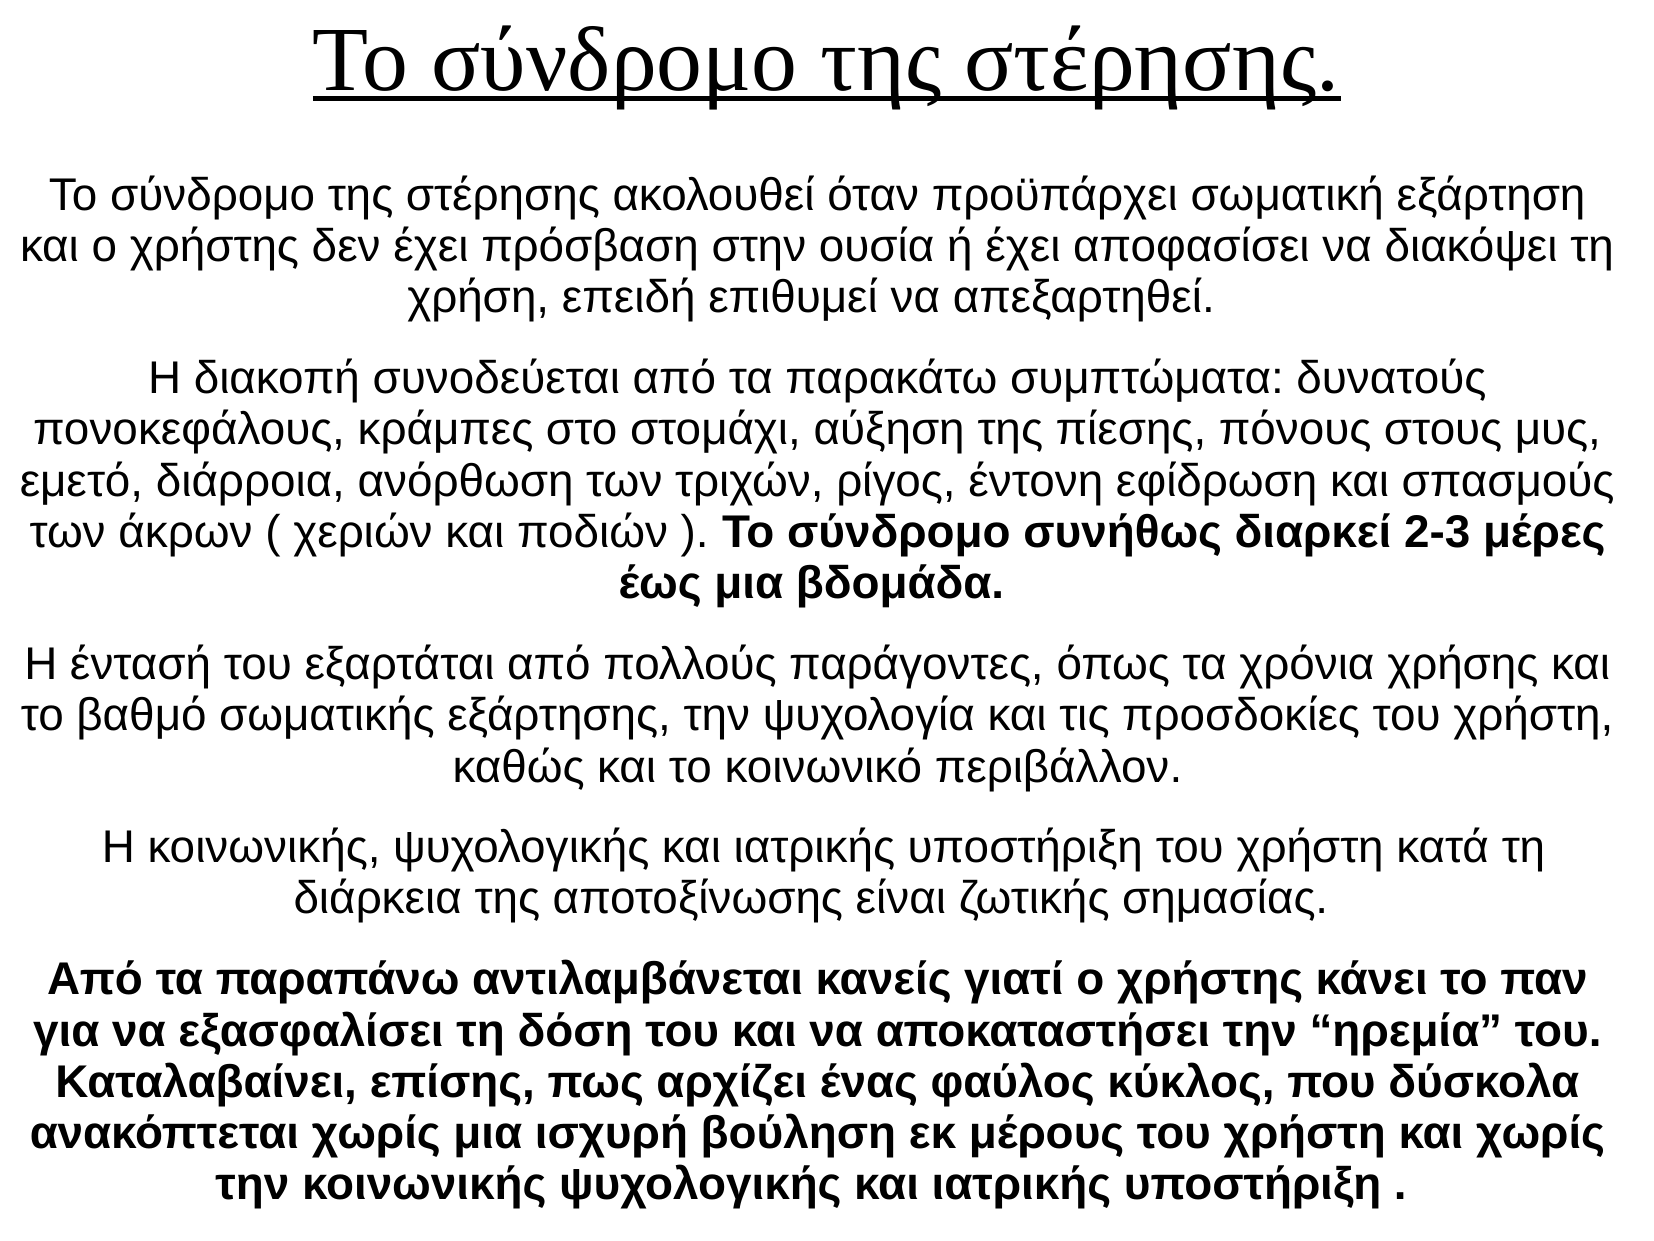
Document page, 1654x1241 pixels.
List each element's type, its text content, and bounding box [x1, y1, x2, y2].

title Το σύνδρομο της στέρησης. [82, 0, 1571, 120]
list Το σύνδρομο της στέρησης ακολουθεί όταν προϋπάρχει σωματική εξάρτηση και ο χρήστης δεν έχει πρόσβαση στην ουσία ή έχει αποφασίσει να διακόψει τη χρήση, επειδή επιθυμεί να απεξαρτηθεί. Η διακοπή συνοδεύεται από τα παρακάτω συμπτώματα: δυνατούς πονοκεφάλους, κράμπες στο στομάχι, αύξηση της πίεσης, πόνους στους μυς, εμετό, διάρροια, ανόρθωση των τριχών, ρίγος, έντονη εφίδρωση και σπασμούς των άκρων ( χεριών και ποδιών ). Το σύνδρομο συνήθως διαρκεί 2-3 μέρες έως μια βδομάδα. Η έντασή του εξαρτάται από πολλούς παράγοντες, όπως τα χρόνια χρήσης και το βαθμό σωματικής εξάρτησης, την ψυχολογία και τις προσδοκίες του χρήστη, καθώς και το κοινωνικό περιβάλλον. Η κοινωνικής, ψυχολογικής και ιατρικής υποστήριξη του χρήστη κατά τη διάρκεια της αποτοξίνωσης είναι ζωτικής σημασίας. Από τα παραπάνω αντιλαμβάνεται κανείς γιατί ο χρήστης κάνει το παν για να εξασφαλίσει τη δόση του και να αποκαταστήσει την “ηρεμία” του. Καταλαβαίνει, επίσης, πως αρχίζει ένας φαύλος κύκλος, που δύσκολα ανακόπτεται χωρίς μια ισχυρή βούληση εκ μέρους του χρήστη και χωρίς την κοινωνικής ψυχολογικής και ιατρικής υποστήριξη . [15, 168, 1621, 1225]
